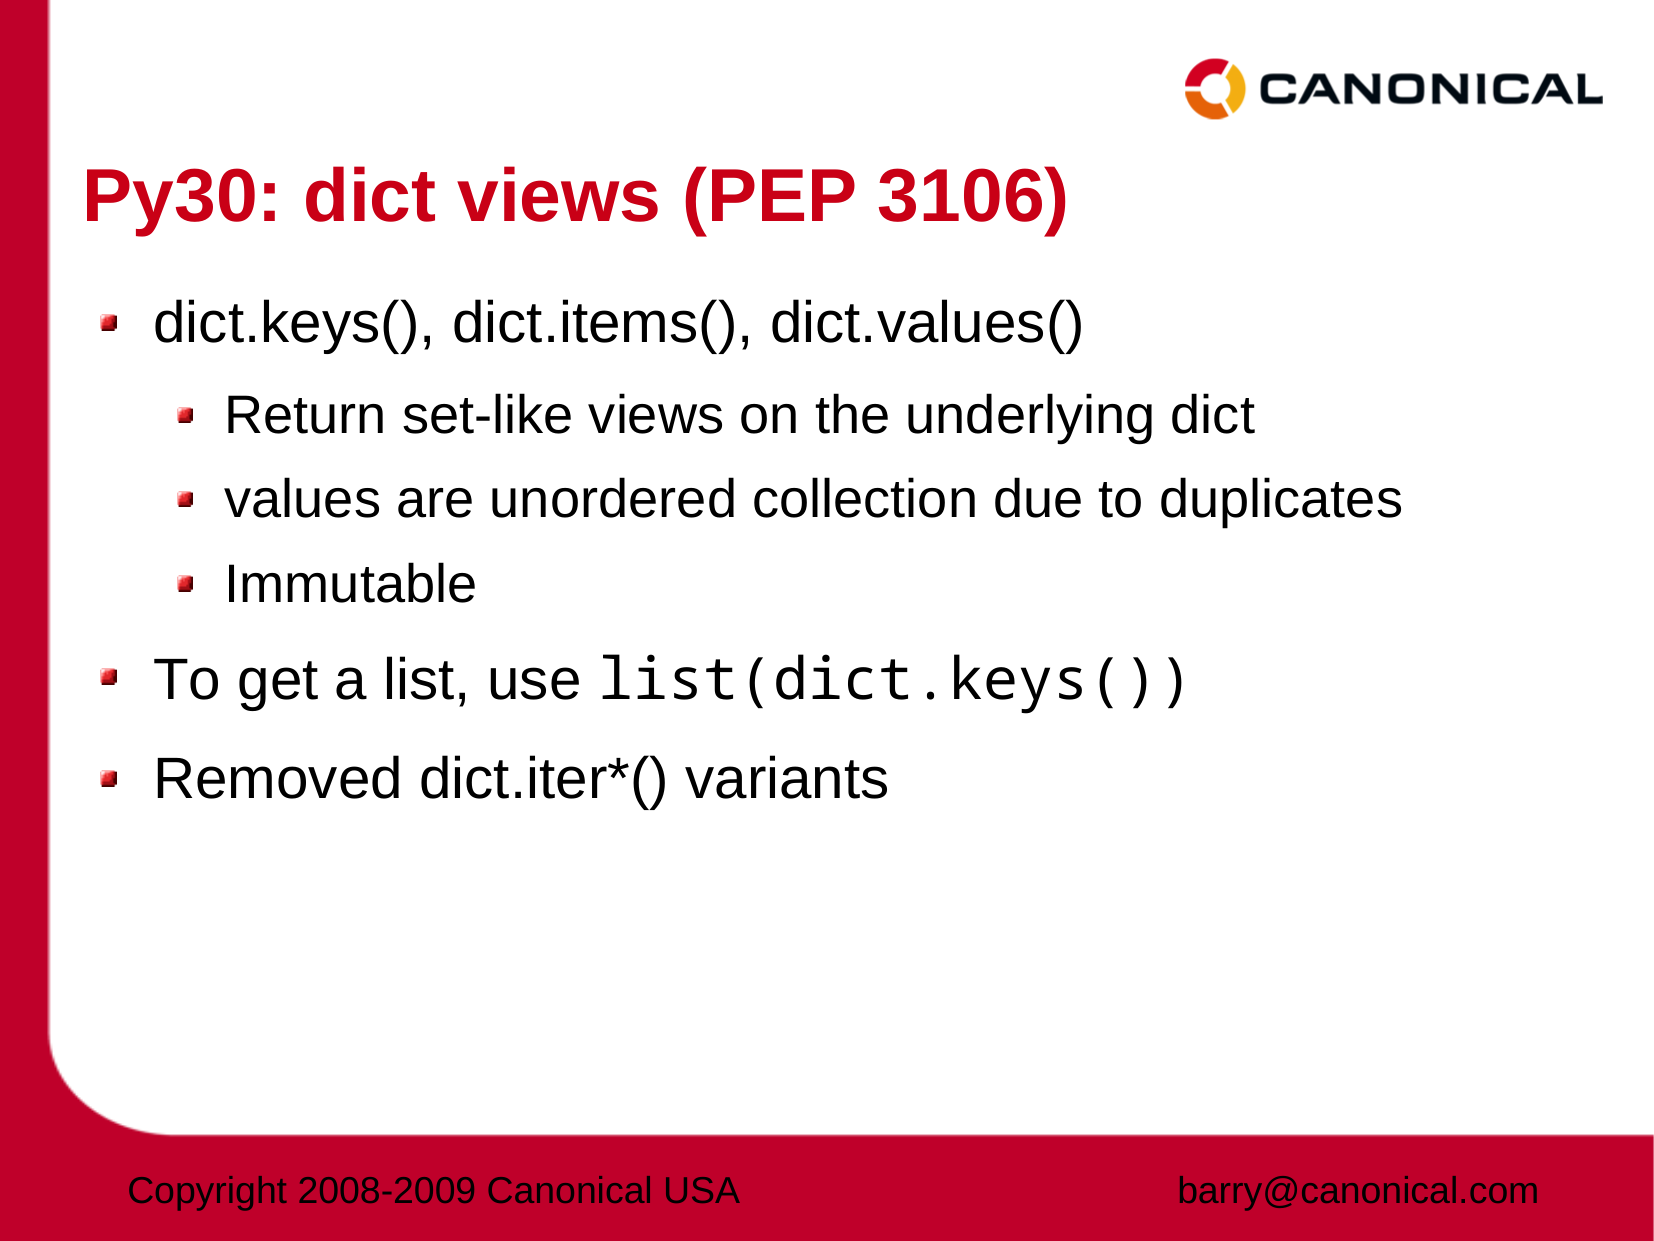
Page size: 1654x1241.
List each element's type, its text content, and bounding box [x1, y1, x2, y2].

list dict.keys(), dict.items(), dict.values() Return set-like views on the underlying dict values are unordered collection due to duplicates Immutable To get a list, use list(dict.keys()) Removed dict.iter*() variants [82, 290, 1571, 1109]
picture [0, 0, 1654, 1241]
title Py30: dict views (PEP 3106) [82, 104, 1571, 287]
